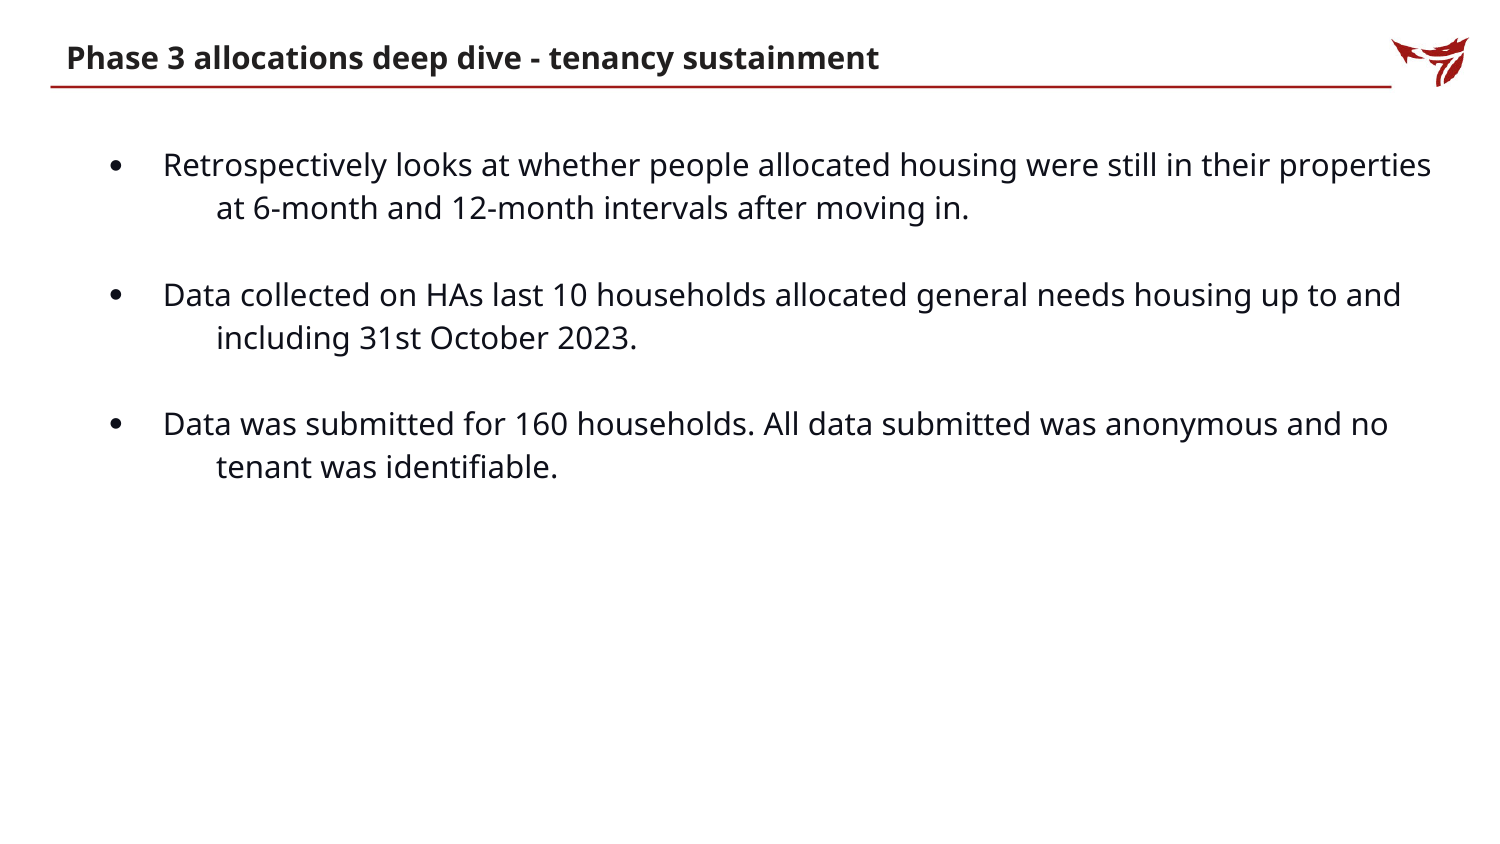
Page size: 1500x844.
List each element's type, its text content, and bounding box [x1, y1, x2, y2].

list Retrospectively looks at whether people allocated housing were still in their properties at 6-month and 12-month intervals after moving in. Data collected on HAs last 10 households allocated general needs housing up to and including 31st October 2023. Data was submitted for 160 households. All data submitted was anonymous and no tenant was identifiable. [51, 125, 1449, 773]
title Phase 3 allocations deep dive - tenancy sustainment [51, 23, 1380, 89]
